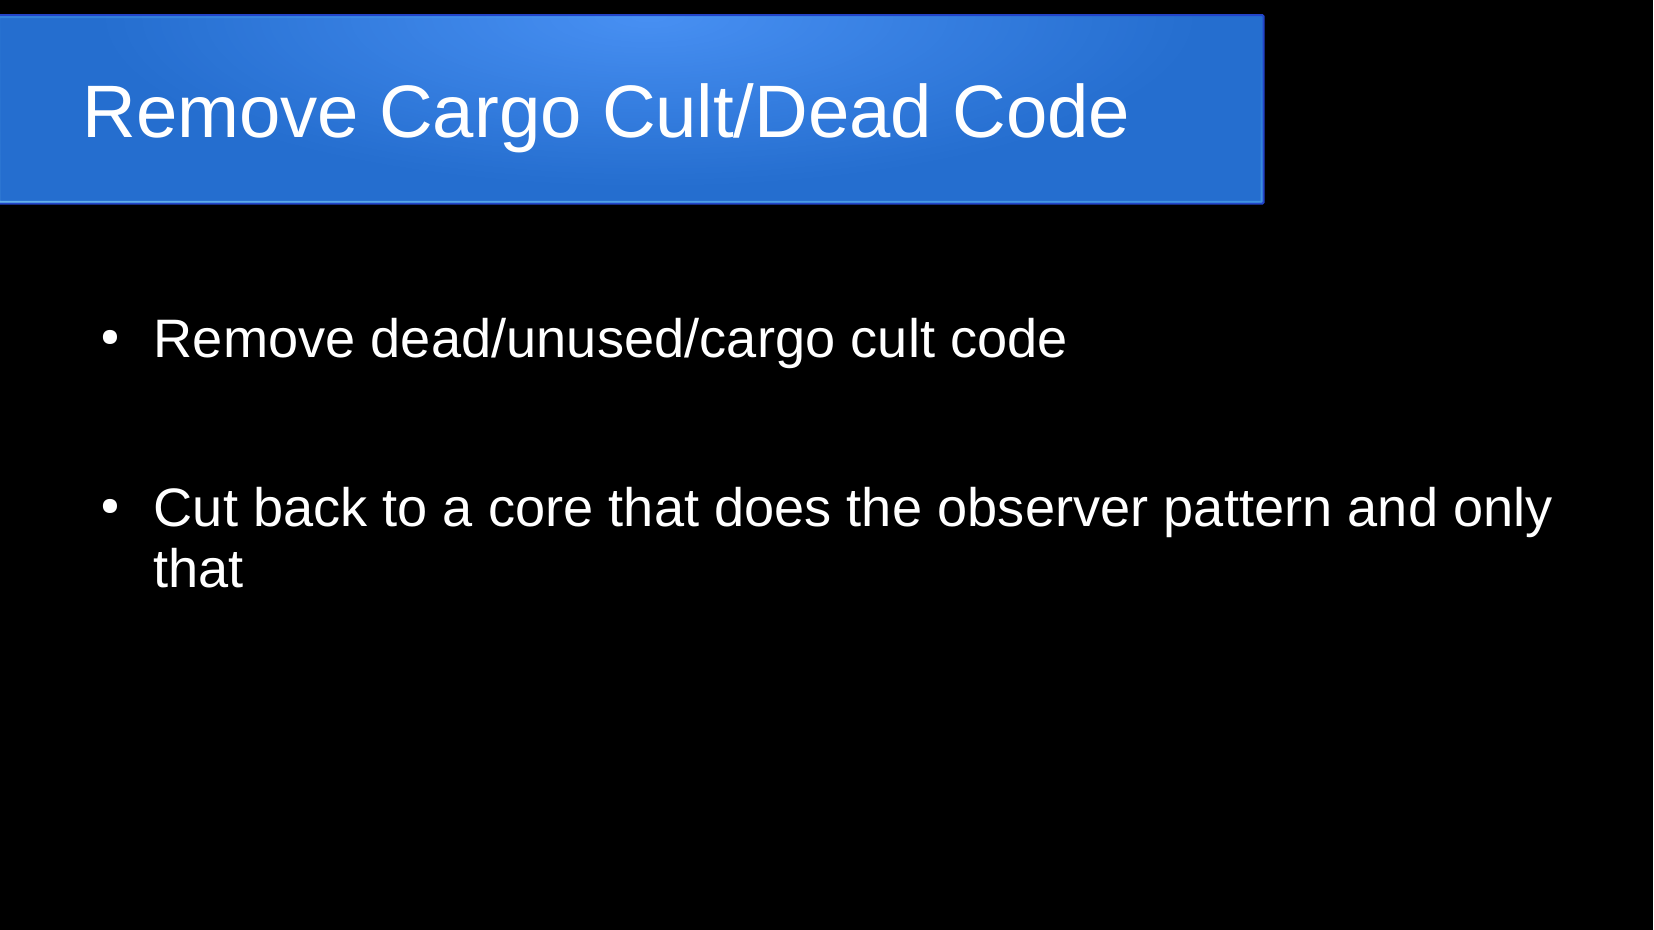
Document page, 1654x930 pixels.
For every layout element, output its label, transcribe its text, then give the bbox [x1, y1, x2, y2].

title Remove Cargo Cult/Dead Code [82, 35, 1234, 189]
list Remove dead/unused/cargo cult code Cut back to a core that does the observer pattern and only that [82, 224, 1571, 764]
